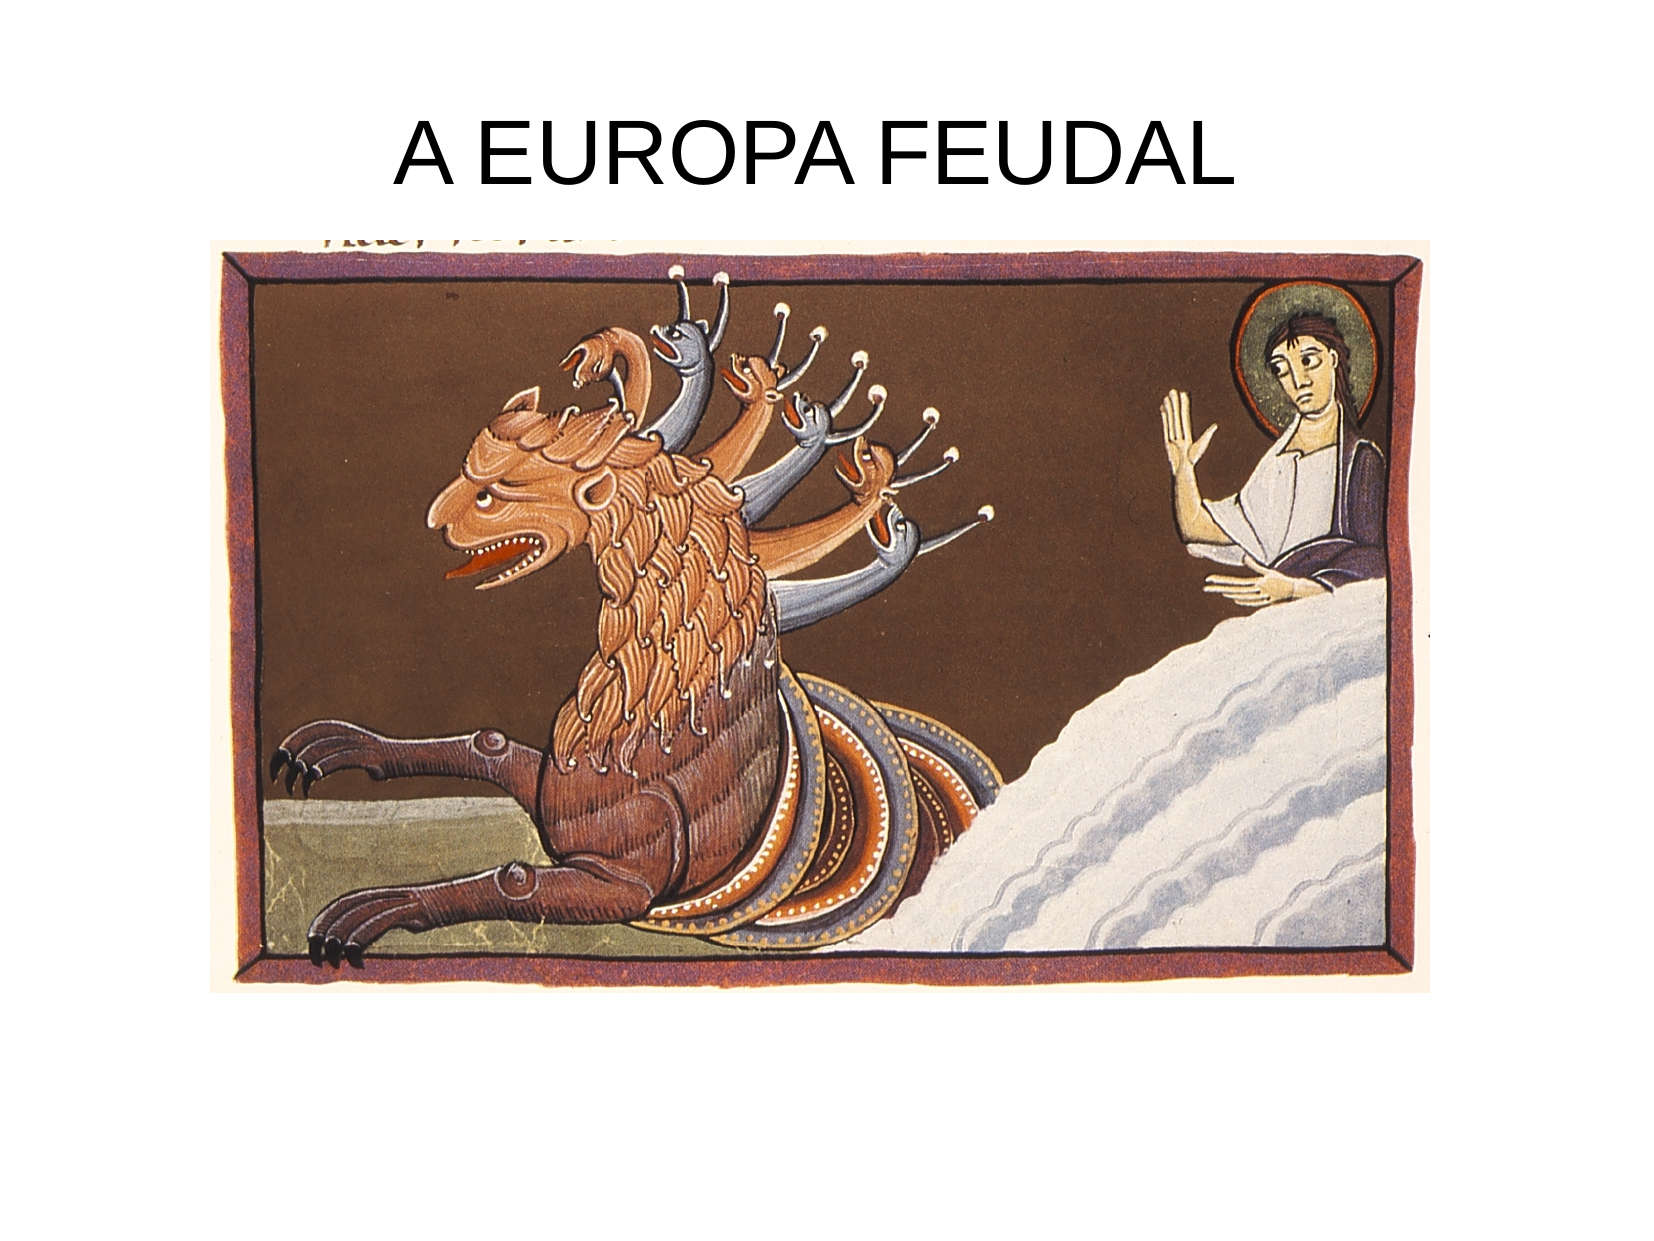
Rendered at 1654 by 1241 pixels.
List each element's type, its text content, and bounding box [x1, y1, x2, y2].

title A EUROPA FEUDAL [82, 49, 1571, 257]
picture [210, 240, 1430, 993]
